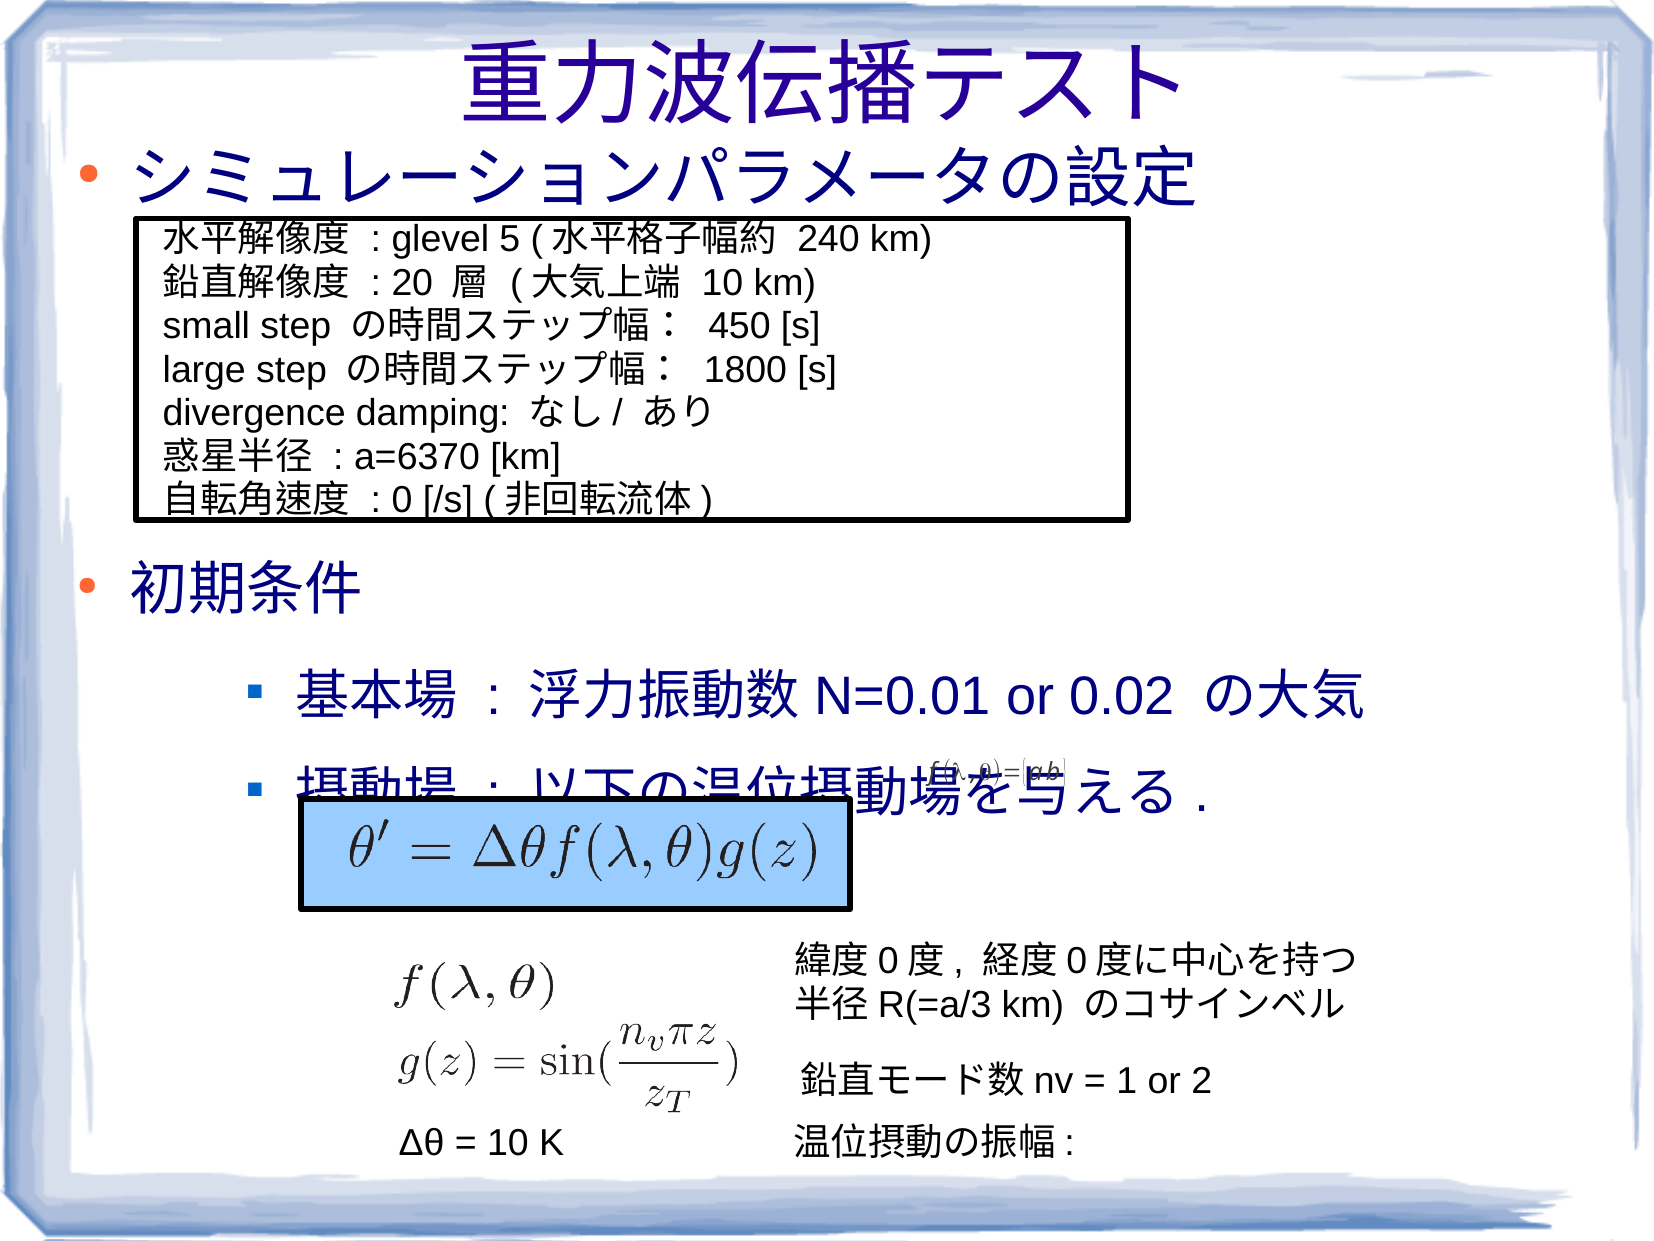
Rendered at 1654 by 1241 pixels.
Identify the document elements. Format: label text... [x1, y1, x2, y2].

chart [922, 756, 1075, 788]
text_box Δθ = 10 K 温位摂動の振幅: [383, 1113, 1105, 1172]
title 重力波伝播テスト [82, 19, 1571, 129]
text_box 緯度0度, 経度0度に中心を持つ半径R(=a/3 km) のコサインベル [779, 931, 1382, 1034]
picture [0, 0, 1654, 1241]
text_box 水平解像度 : glevel 5 (水平格子幅約 240 km) 鉛直解像度 : 20 層 (大気上端 10 km) small step の時間ステップ幅： 450 [s] large step の時間ステップ幅： 1800 [s] divergence damping: なし/ あり 惑星半径 : a=6370 [km] 自転角速度 : 0 [/s] (非回転流体) [135, 218, 1128, 521]
text_box [301, 798, 851, 910]
text_box 鉛直モード数nv = 1 or 2 [785, 1051, 1359, 1110]
list シミュレーションパラメータの設定 初期条件 基本場 : 浮力振動数N=0.01 or 0.02 の大気 摂動場 : 以下の温位摂動場を与える. [59, 129, 1595, 1055]
